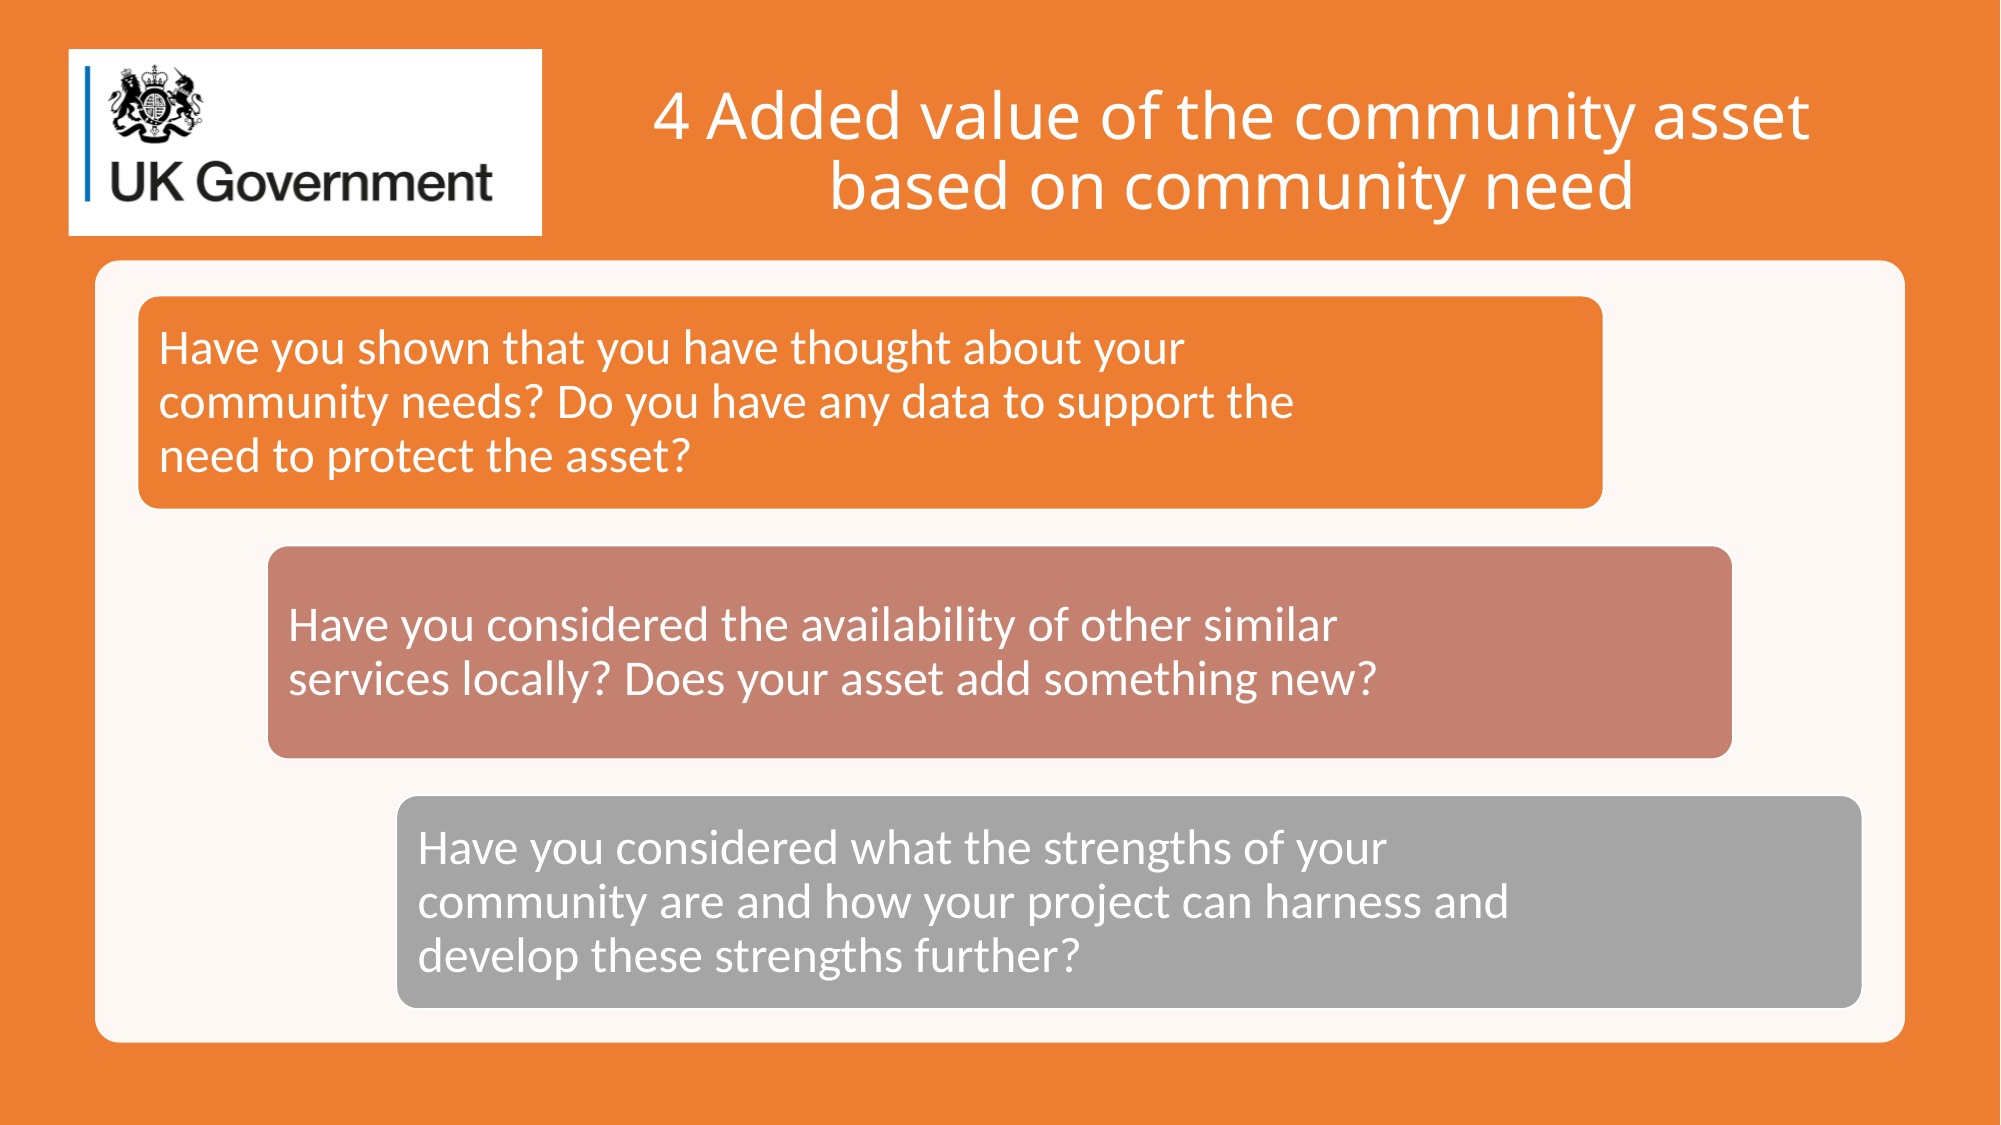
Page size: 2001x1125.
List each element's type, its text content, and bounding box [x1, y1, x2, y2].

title 4 Added value of the community asset based on community need [591, 71, 1873, 236]
text_box Have you considered what the strengths of your community are and how your project can harness and develop these strengths further? [396, 795, 1863, 1010]
text_box Have you considered the availability of other similar services locally? Does your asset add something new? [266, 545, 1734, 760]
text_box [0, 0, 2000, 1125]
picture [68, 49, 543, 236]
text_box Have you shown that you have thought about your community needs? Do you have any data to support the need to protect the asset? [137, 295, 1604, 510]
